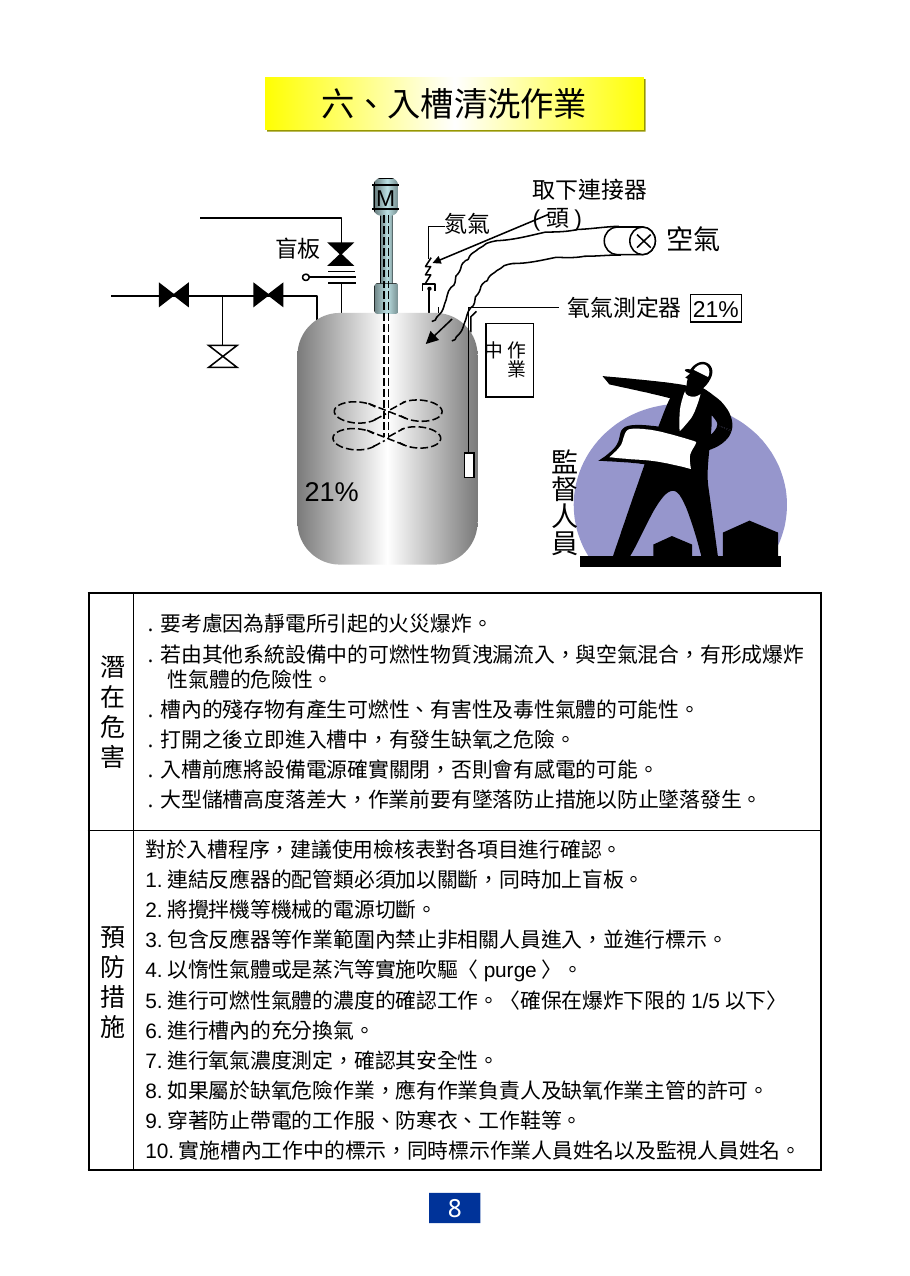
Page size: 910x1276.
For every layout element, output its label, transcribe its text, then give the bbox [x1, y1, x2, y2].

text_box 8 [429, 1192, 481, 1224]
text_box [329, 243, 353, 266]
text_box M [373, 186, 399, 208]
table_cell 對於入槽程序，建議使用檢核表對各項目進行確認。 1.連結反應器的配管類必須加以關斷，同時加上盲板。 2.將攪拌機等機械的電源切斷。 3.包含反應器等作業範圍內禁止非相關人員進入，並進行標示。 4.以惰性氣體或是蒸汽等實施吹驅〈purge〉。 5.進行可燃性氣體的濃度的確認工作。〈確保在爆炸下限的1/5以下〉 6.進行槽內的充分換氣。 7.進行氧氣濃度測定，確認其安全性。 8.如果屬於缺氧危險作業，應有作業負責人及缺氧作業主管的許可。 9.穿著防止帶電的工作服、防寒衣、工作鞋等。 10.實施槽內工作中的標示，同時標示作業人員姓名以及監視人員姓名。 [134, 831, 820, 1169]
text_box [159, 297, 171, 306]
text_box [176, 297, 189, 306]
table_header 潛在危害 [90, 594, 133, 830]
text_box 氧氣測定器 [554, 293, 696, 321]
text_box 氮氣 [442, 209, 494, 237]
text_box [297, 216, 478, 565]
text_box M [374, 178, 398, 184]
text_box 作業中 [486, 323, 534, 397]
text_box [159, 283, 189, 295]
table_header ․要考慮因為靜電所引起的火災爆炸。 ․若由其他系統設備中的可燃性物質洩漏流入，與空氣混合，有形成爆炸性氣體的危險性。 ․槽內的殘存物有產生可燃性、有害性及毒性氣體的可能性。 ․打開之後立即進入槽中，有發生缺氧之危險。 ․入槽前應將設備電源確實關閉，否則會有感電的可能。 ․大型儲槽高度落差大，作業前要有墜落防止措施以防止墜落發生。 [134, 594, 820, 830]
text_box 21% [288, 466, 379, 515]
text_box [254, 283, 283, 295]
text_box 21% [690, 294, 742, 322]
text_box M [374, 210, 398, 216]
text_box [254, 297, 266, 306]
text_box 空氣 [650, 214, 753, 263]
text_box [302, 274, 310, 281]
text_box 取下連接器(頭) [514, 222, 537, 231]
text_box [208, 345, 238, 368]
text_box [604, 227, 639, 255]
picture [573, 360, 787, 567]
text_box 監督人員 [523, 433, 588, 579]
text_box 取下連接器(頭) [509, 175, 677, 231]
table_cell 預防措施 [90, 831, 133, 1169]
text_box [271, 297, 283, 306]
text_box 六、入槽清洗作業 [265, 77, 644, 130]
text_box 盲板 [265, 234, 331, 263]
